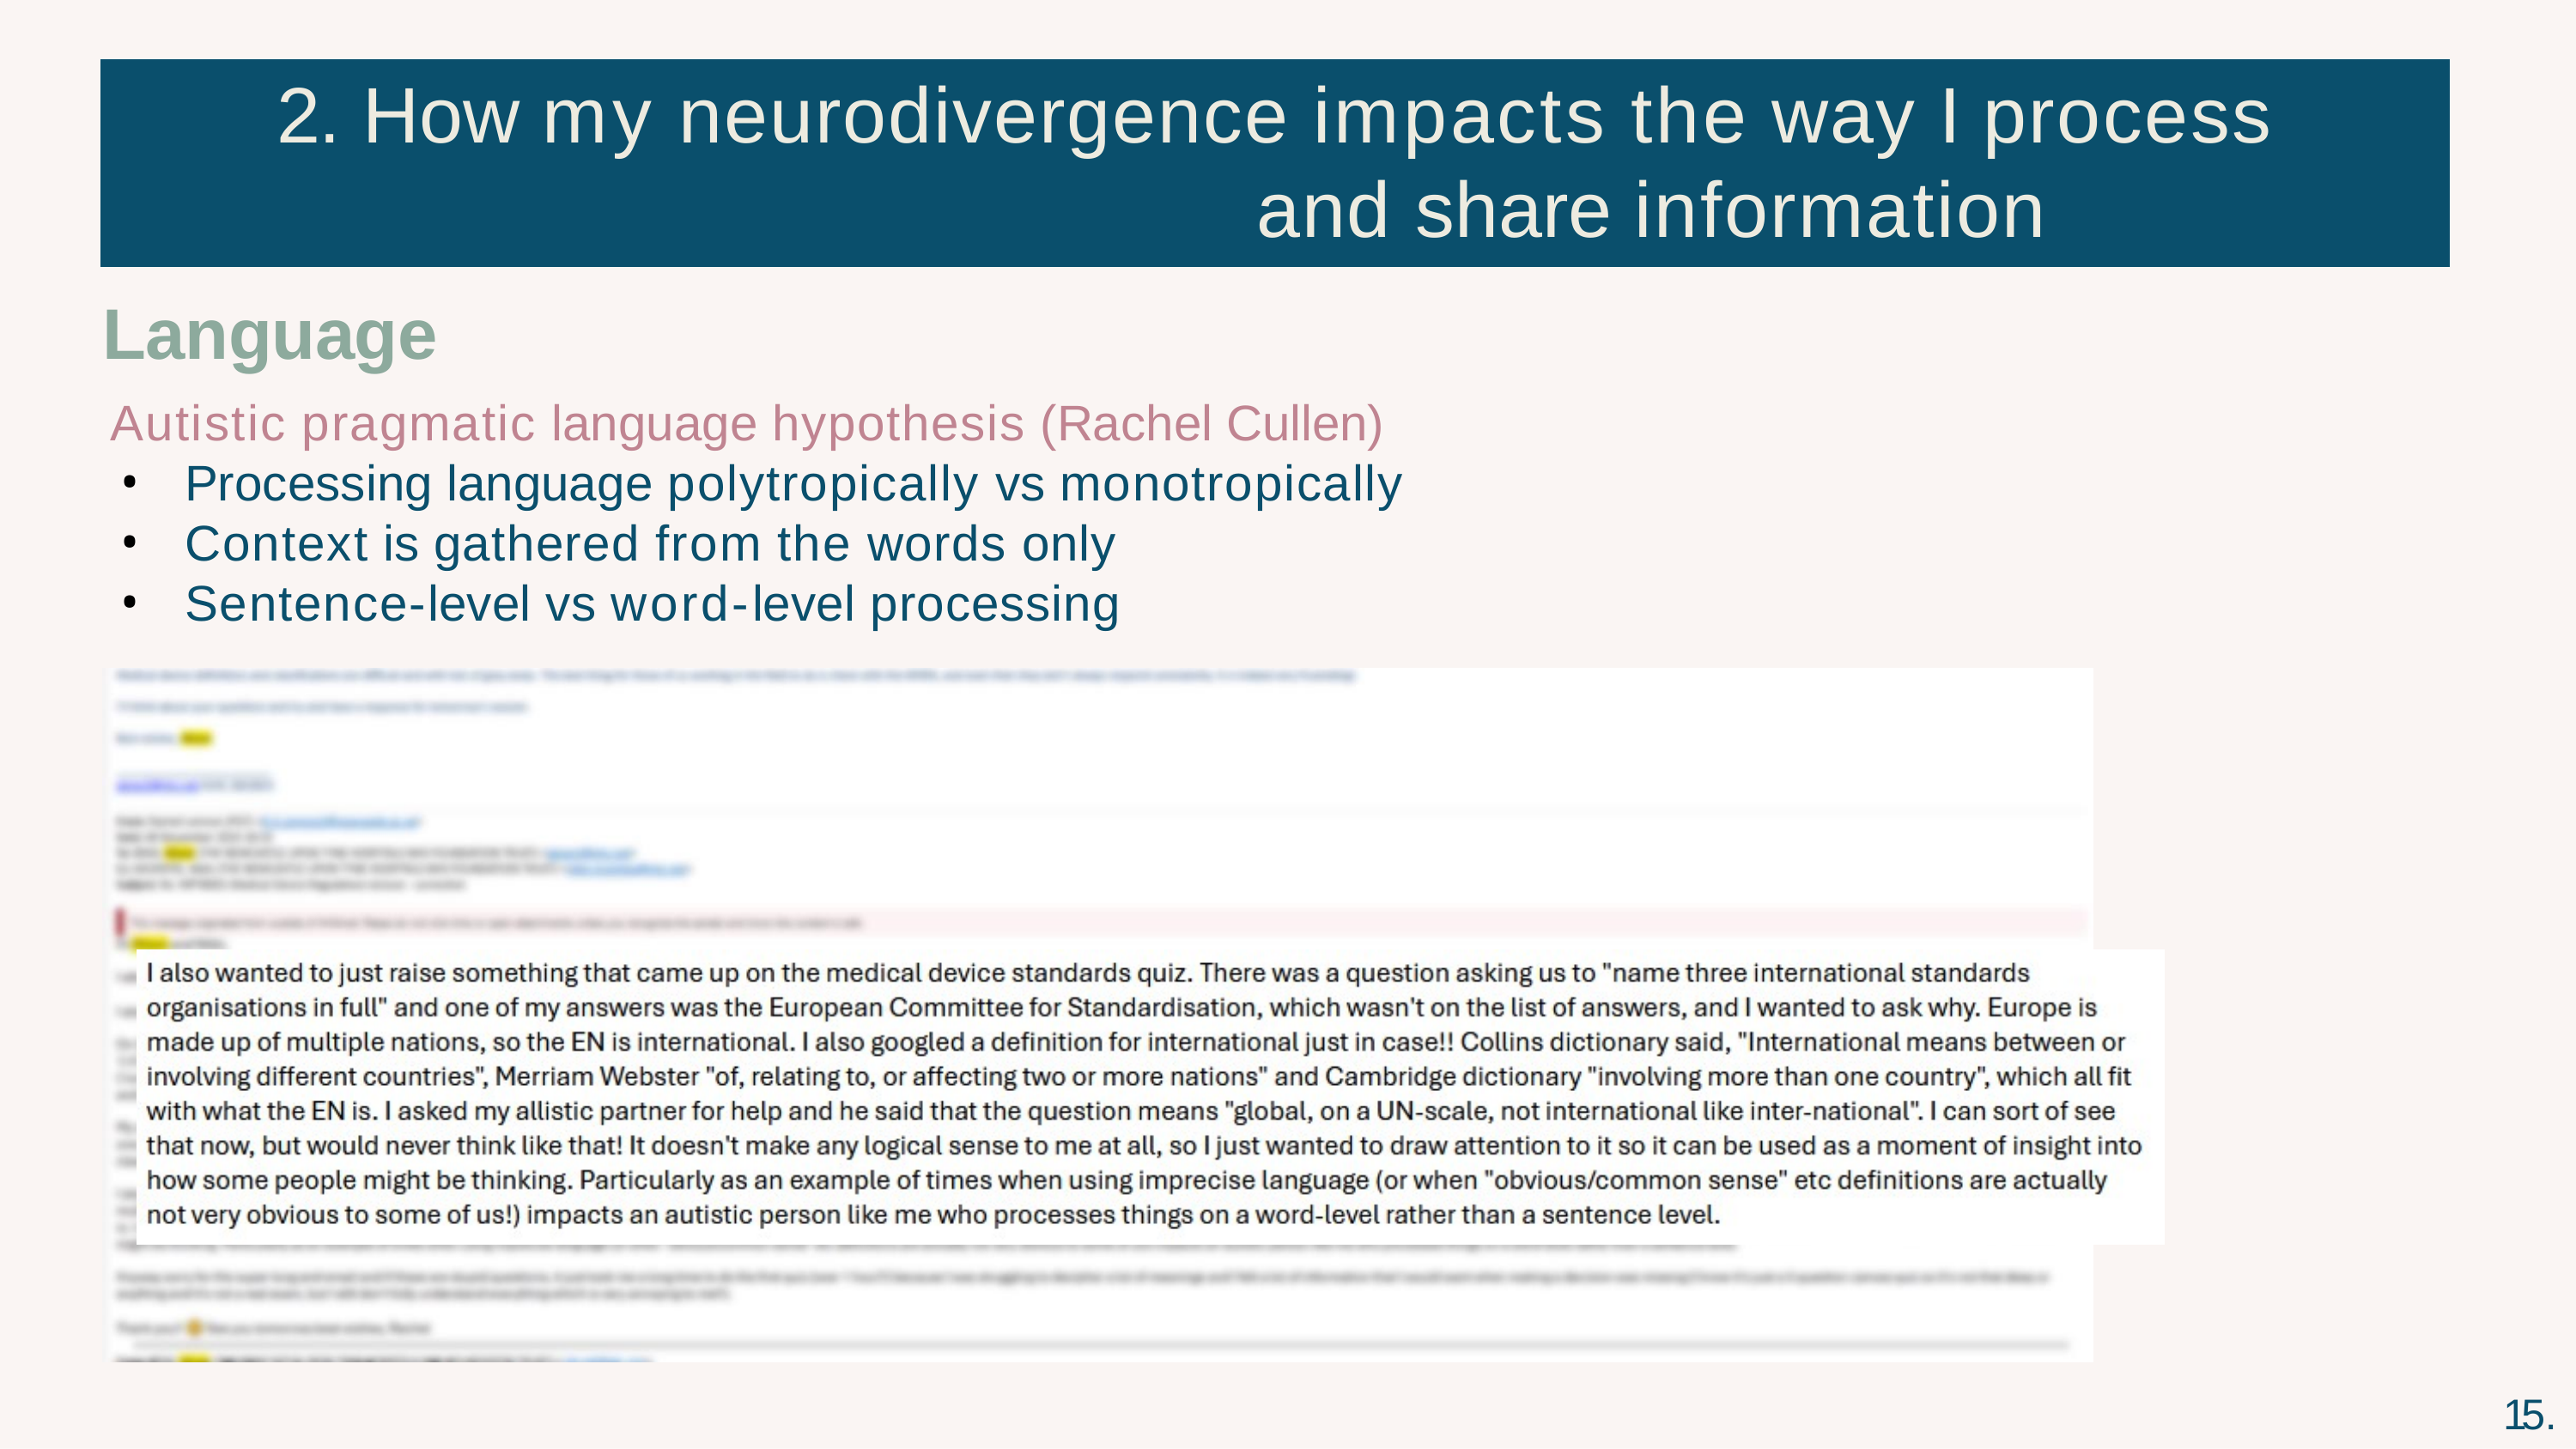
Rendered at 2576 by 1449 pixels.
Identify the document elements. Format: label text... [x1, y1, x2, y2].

text_box Language Autistic pragmatic language hypothesis (Rachel Cullen) Processing language polytropically vs monotropically Context is gathered from the words only Sentence-level vs word-level processing [100, 261, 1406, 634]
text_box . [2487, 1383, 2567, 1446]
picture [102, 668, 2165, 1362]
title 2. How my neurodivergence impacts the way I process and share information [102, 61, 2448, 265]
